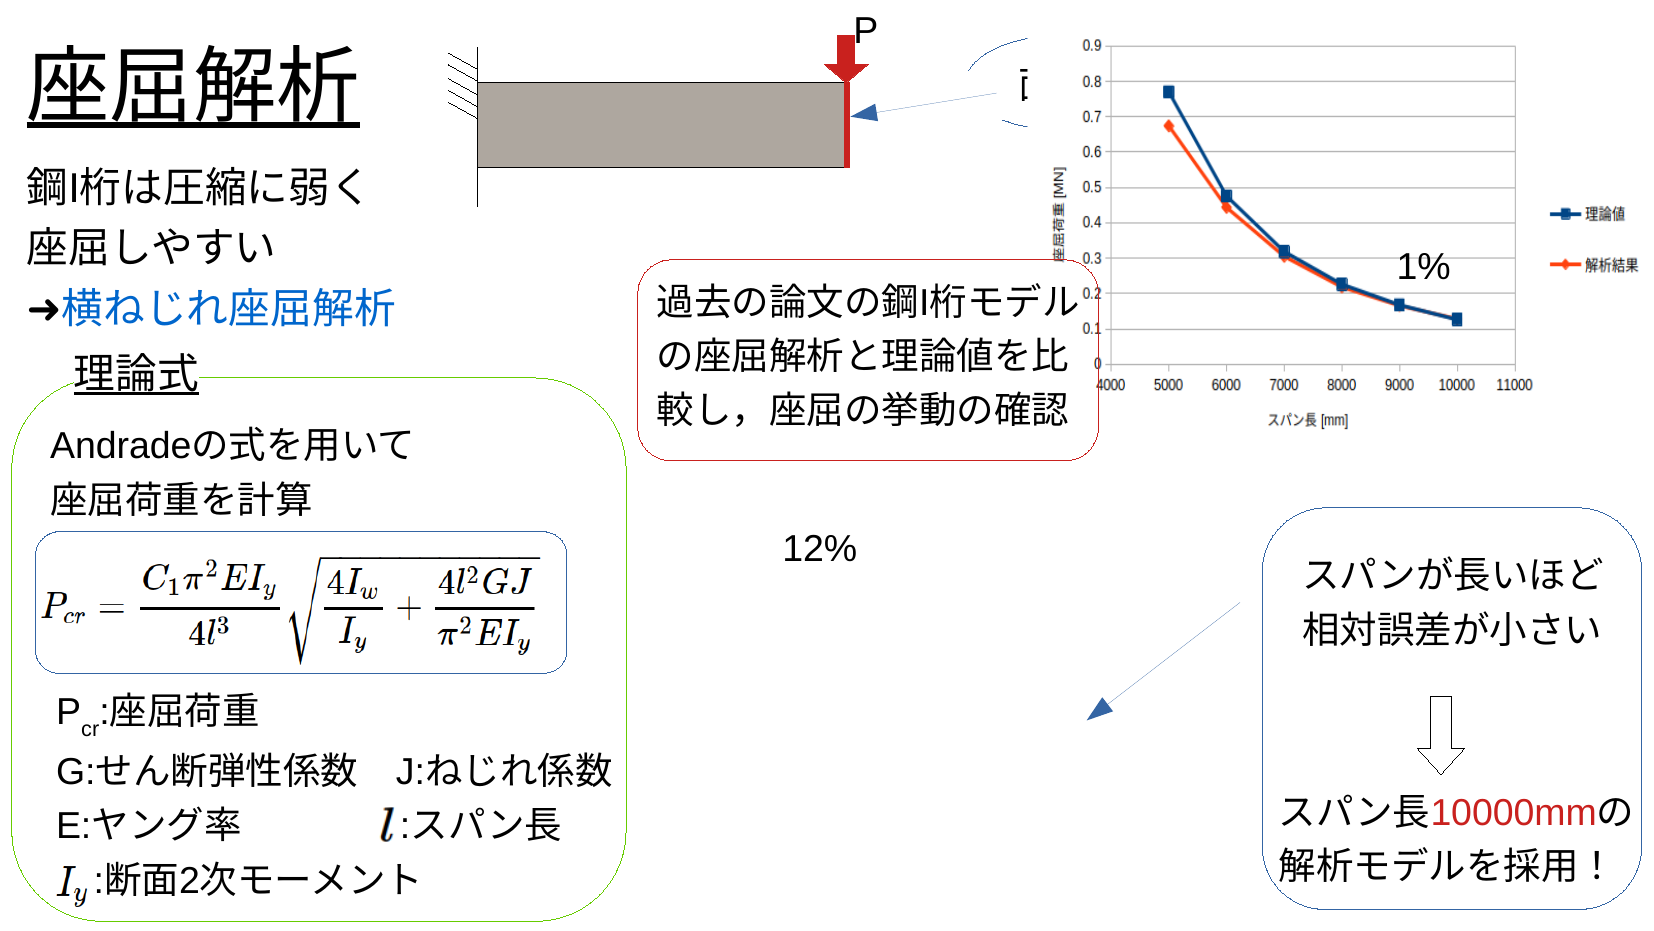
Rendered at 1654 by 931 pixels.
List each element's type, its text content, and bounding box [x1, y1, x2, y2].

text_box スパンが長いほど 相対誤差が小さい [1287, 537, 1620, 662]
text_box 面載荷 [1003, 47, 1027, 117]
text_box [478, 35, 869, 168]
text_box Andradeの式を用いて座屈荷重を計算 [35, 408, 449, 532]
text_box 過去の論文の鋼I桁モデルの座屈解析と理論値を比較し，座屈の挙動の確認 [641, 264, 1103, 454]
picture [1027, 27, 1651, 454]
picture [23, 531, 551, 679]
text_box 1% [1381, 238, 1548, 296]
text_box スパン長10000mmの解析モデルを採用！ [1263, 774, 1654, 898]
text_box P [838, 2, 934, 60]
text_box 座屈解析 [11, 11, 414, 146]
text_box Pcr:座屈荷重 G:せん断弾性係数 J:ねじれ係数 E:ヤング率 :スパン長 :断面2次モーメント [41, 673, 691, 912]
text_box 12% [767, 519, 922, 577]
text_box 鋼I桁は圧縮に弱く 座屈しやすい ➜横ねじれ座屈解析 [11, 146, 449, 343]
text_box 理論式 [59, 332, 461, 409]
